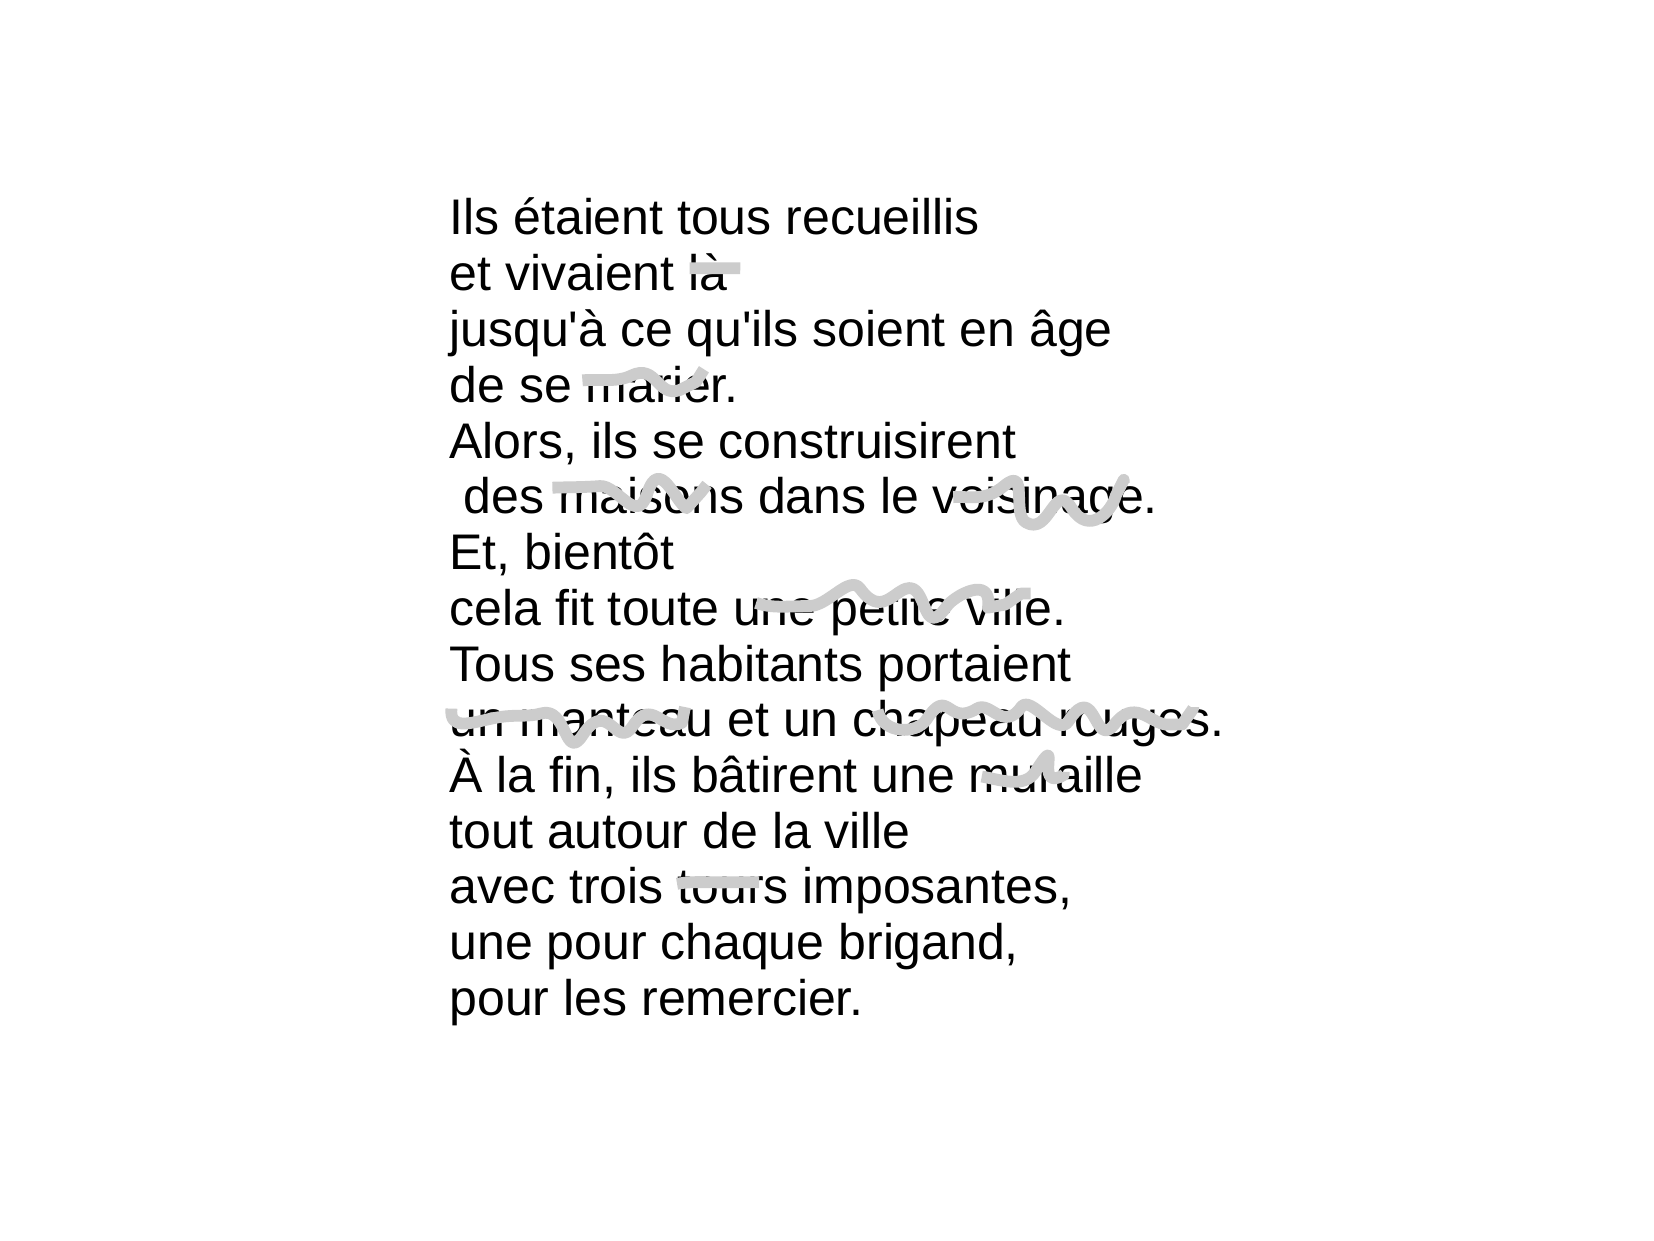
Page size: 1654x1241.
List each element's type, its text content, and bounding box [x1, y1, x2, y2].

text_box Ils étaient tous recueillis et vivaient là jusqu'à ce qu'ils soient en âge de se marier. Alors, ils se construisirent des maisons dans le voisinage. Et, bientôt cela fit toute une petite ville. Tous ses habitants portaient un manteau et un chapeau rouges. À la fin, ils bâtirent une muraille tout autour de la ville avec trois tours imposantes, une pour chaque brigand, pour les remercier. [435, 182, 1241, 1034]
